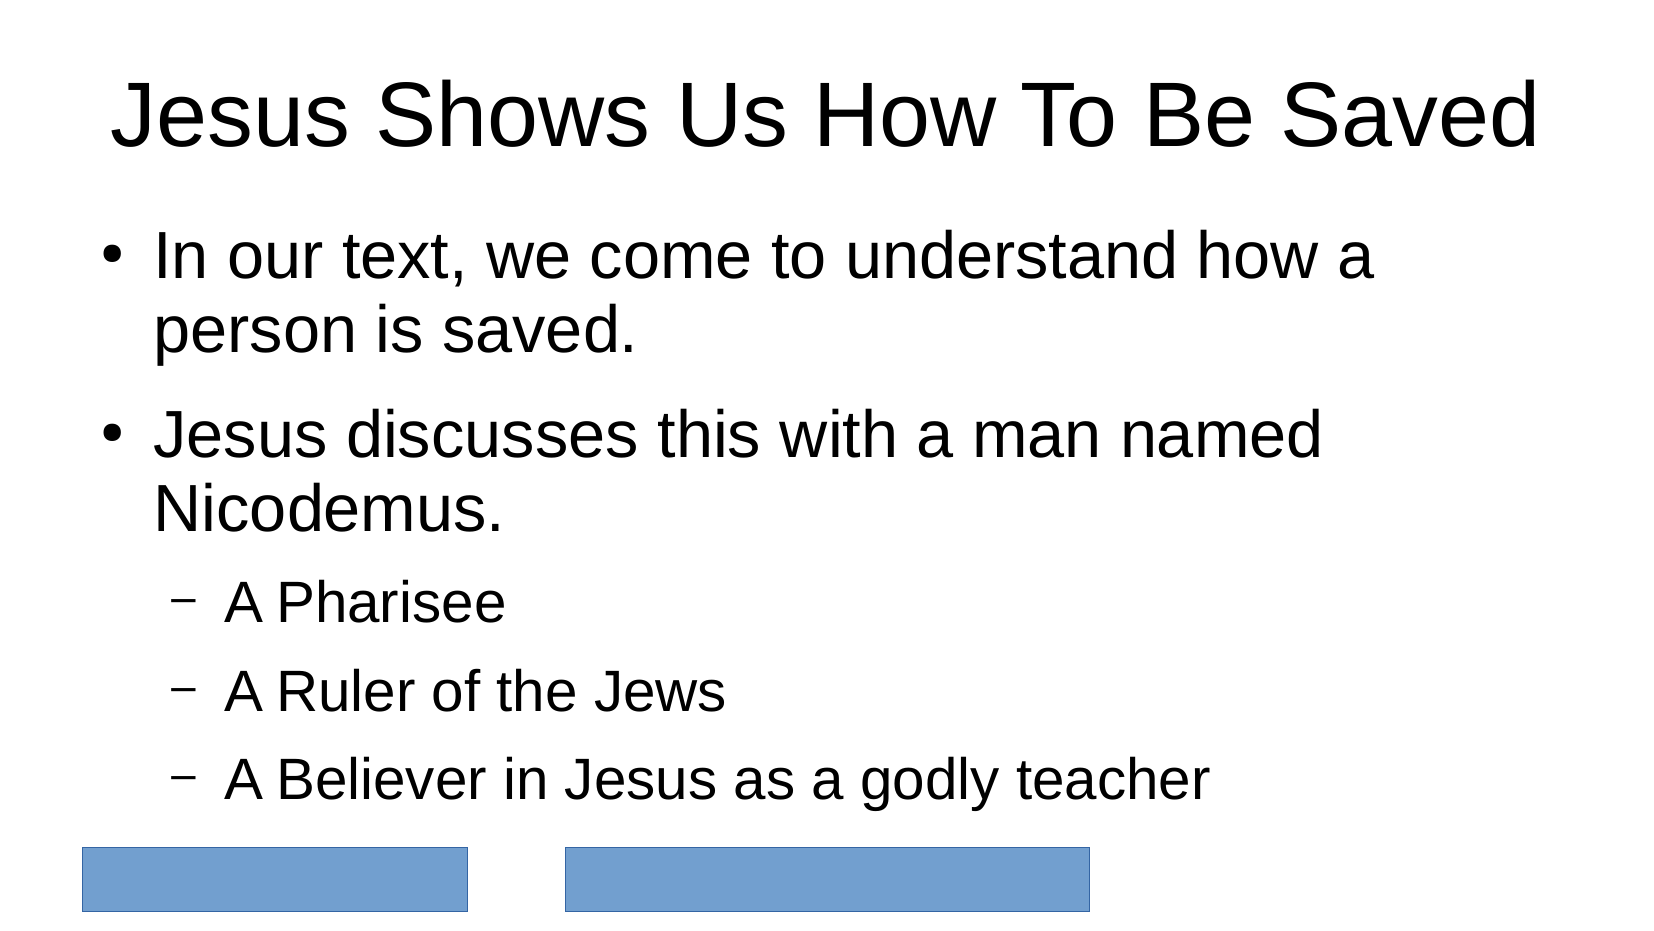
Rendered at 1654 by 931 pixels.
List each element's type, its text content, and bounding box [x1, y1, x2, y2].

title Jesus Shows Us How To Be Saved [82, 37, 1571, 193]
list In our text, we come to understand how a person is saved. Jesus discusses this with a man named Nicodemus. A Pharisee A Ruler of the Jews A Believer in Jesus as a godly teacher [82, 217, 1571, 841]
